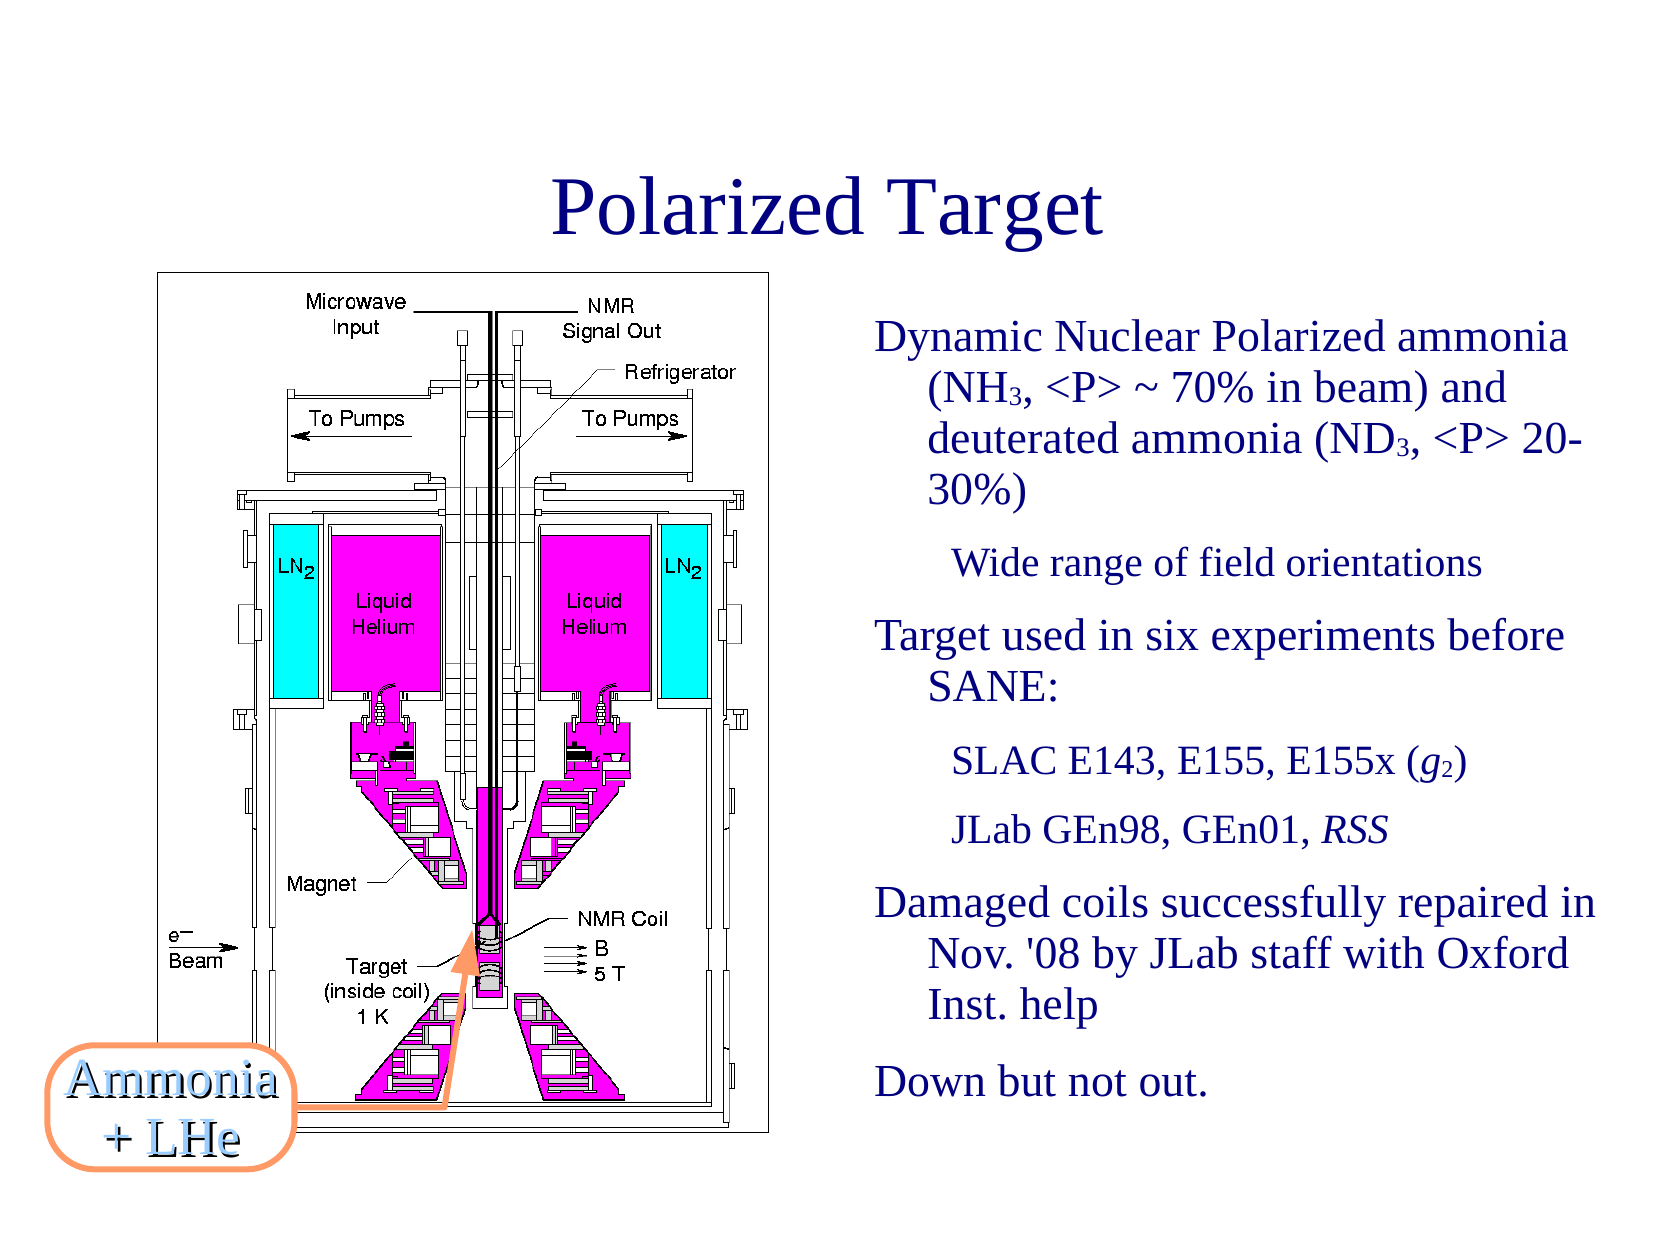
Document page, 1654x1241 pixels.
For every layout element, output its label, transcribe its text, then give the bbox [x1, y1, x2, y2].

text_box Ammonia + LHe [47, 1045, 295, 1170]
list Dynamic Nuclear Polarized ammonia (NH3, <P> ~ 70% in beam) and deuterated ammonia (ND3, <P> 20-30%) Wide range of field orientations Target used in six experiments before SANE: SLAC E143, E155, E155x (g2) JLab GEn98, GEn01, RSS Damaged coils successfully repaired in Nov. '08 by JLab staff with Oxford Inst. help Down but not out. [856, 310, 1604, 1151]
picture [157, 272, 769, 1133]
title Polarized Target [121, 102, 1534, 311]
